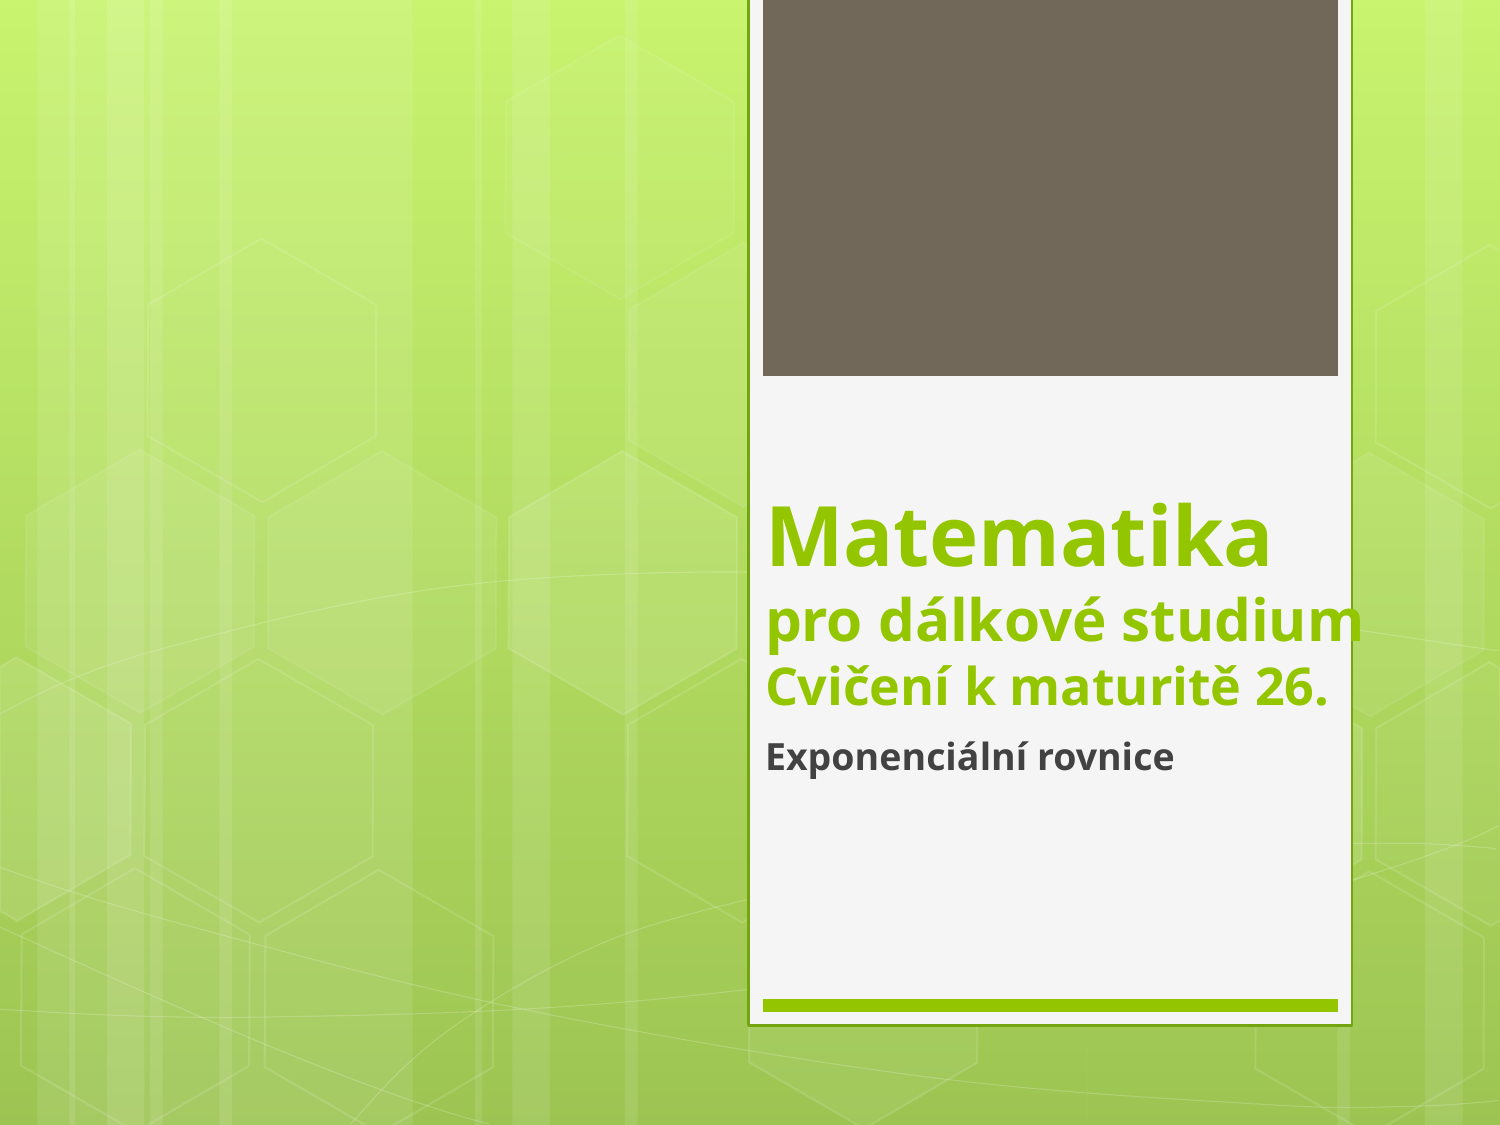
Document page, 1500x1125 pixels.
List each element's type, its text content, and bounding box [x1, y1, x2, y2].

title Matematika pro dálkové studium Cvičení k maturitě 26. [750, 444, 1400, 724]
subtitle Exponenciální rovnice [750, 725, 1320, 933]
